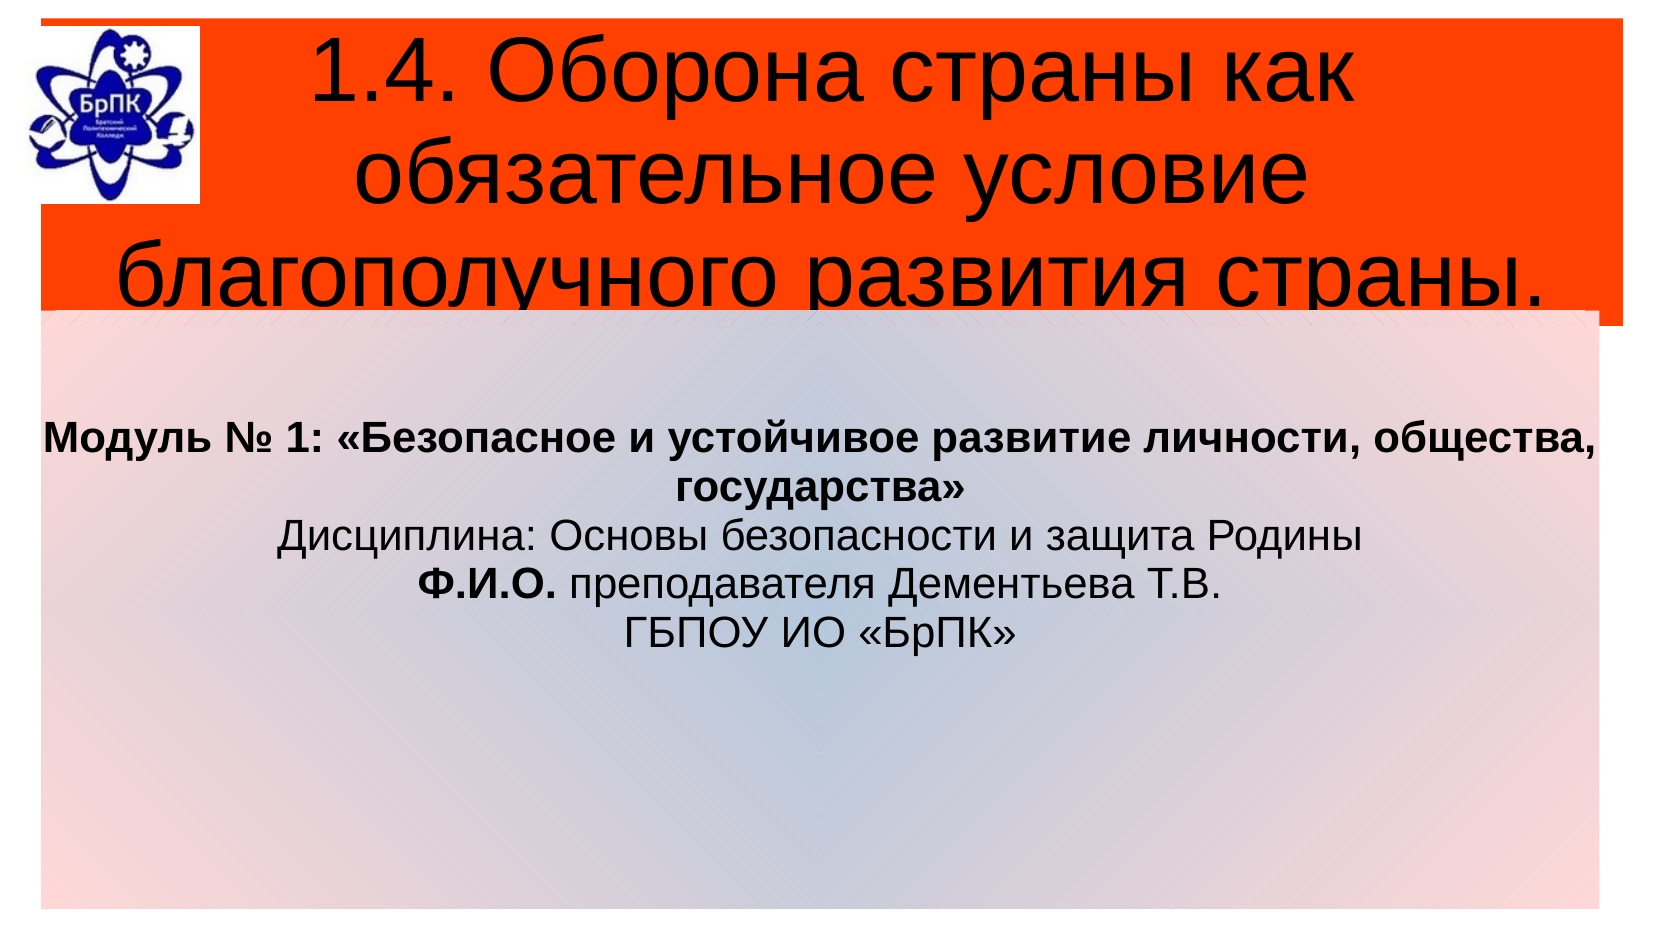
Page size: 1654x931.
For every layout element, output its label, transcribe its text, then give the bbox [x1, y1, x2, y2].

picture [23, 26, 200, 204]
subtitle Модуль № 1: «Безопасное и устойчивое развитие личности, общества, государства» Дисциплина: Основы безопасности и защита Родины Ф.И.О. преподавателя Дементьева Т.В. ГБПОУ ИО «БрПК» [41, 310, 1600, 909]
title 1.4. Оборона страны как обязательное условие благополучного развития страны. [41, 18, 1624, 326]
